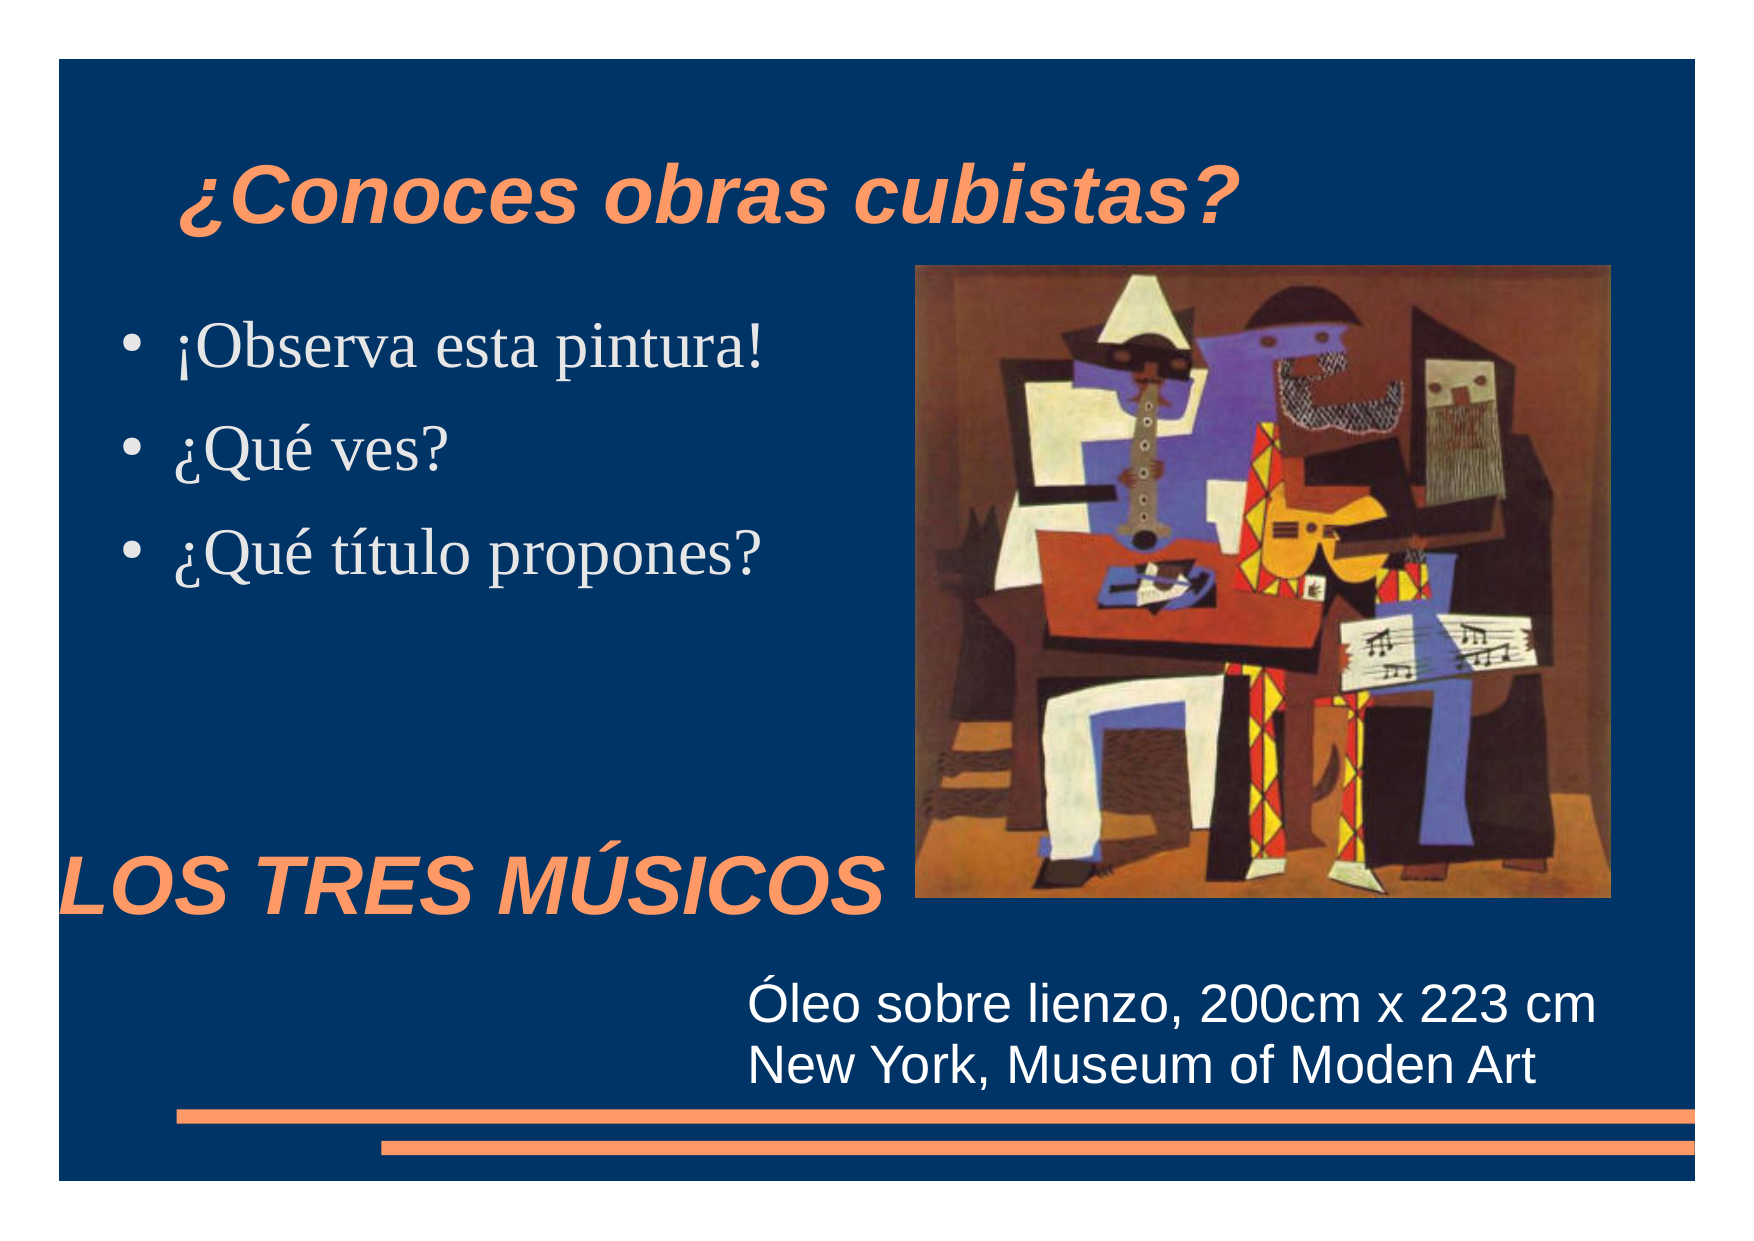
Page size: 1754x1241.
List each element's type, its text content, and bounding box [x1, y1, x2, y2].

text_box Óleo sobre lienzo, 200cm x 223 cm New York, Museum of Moden Art [732, 966, 1619, 1106]
title ¿Conoces obras cubistas? [179, 100, 1577, 289]
list ¡Observa esta pintura! ¿Qué ves? ¿Qué título propones? [102, 307, 798, 680]
picture [915, 265, 1611, 898]
title LOS TRES MÚSICOS [59, 797, 925, 975]
